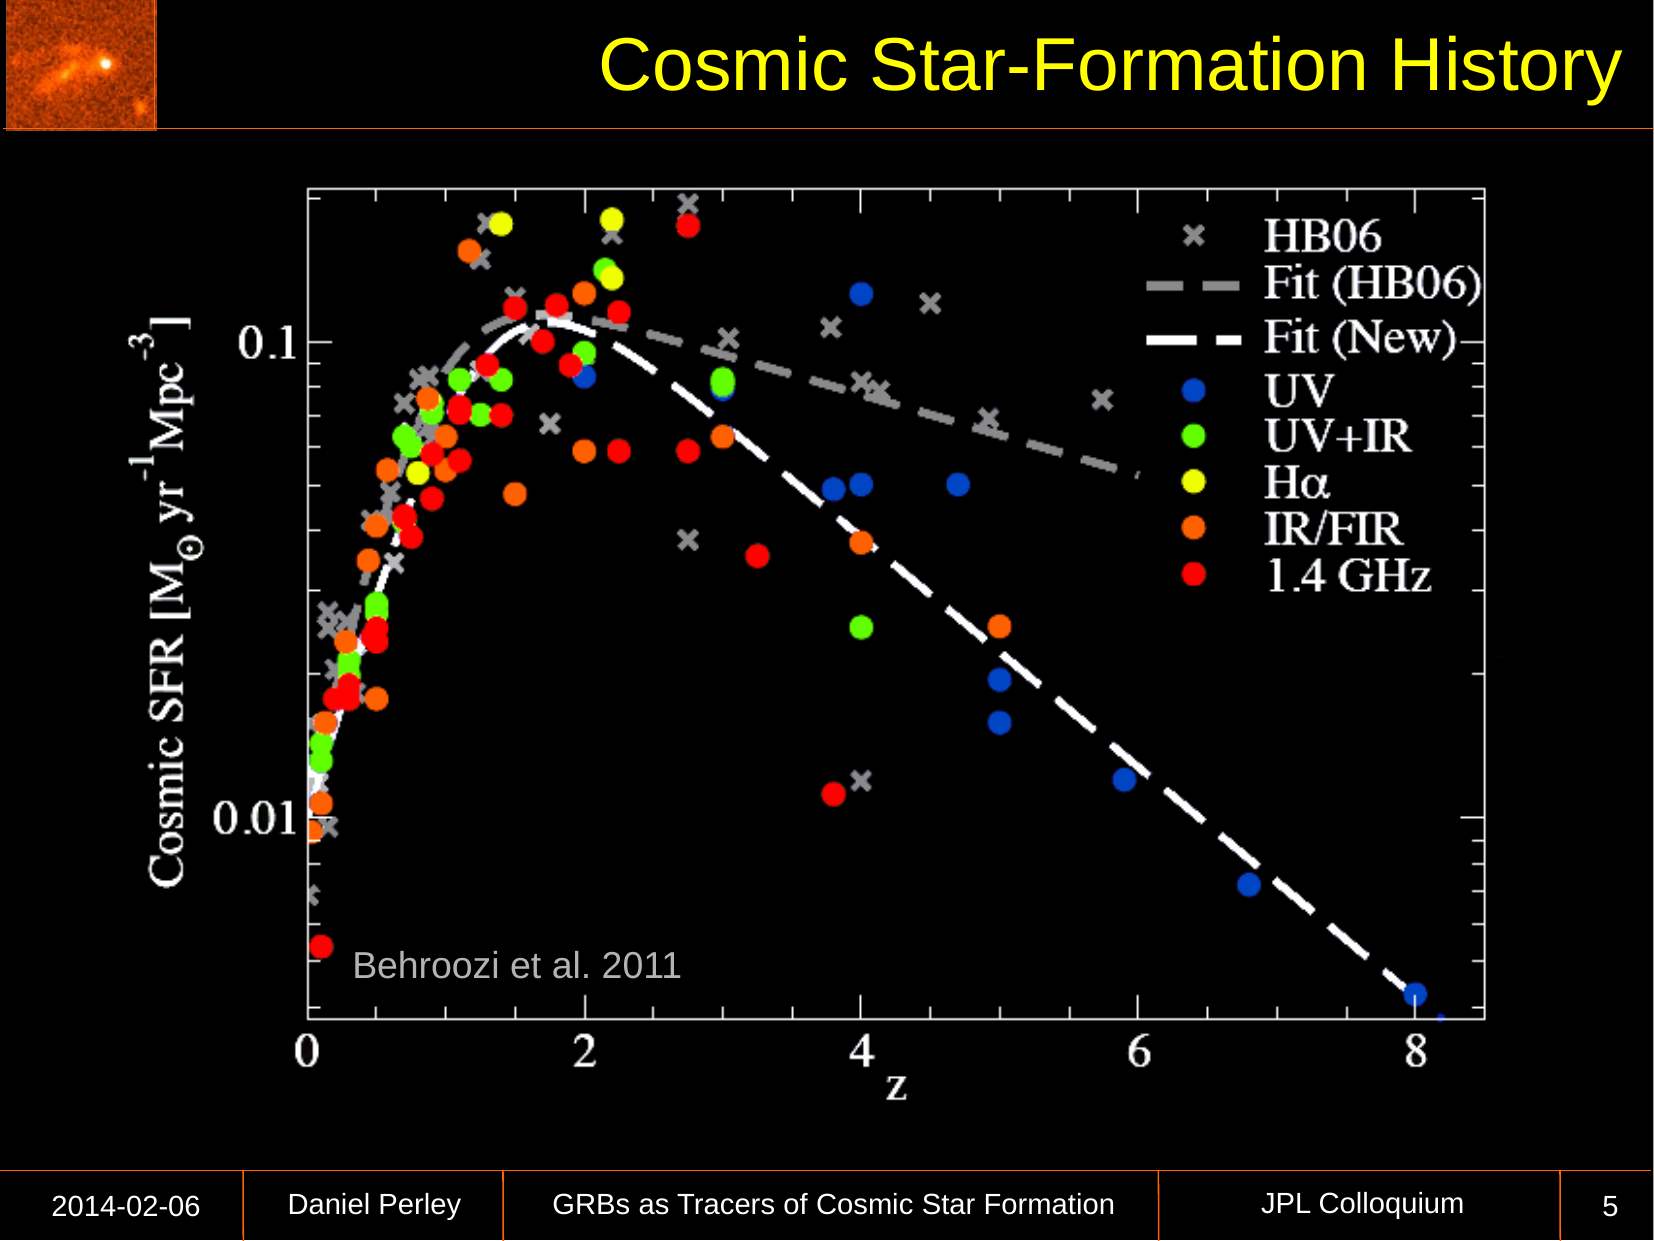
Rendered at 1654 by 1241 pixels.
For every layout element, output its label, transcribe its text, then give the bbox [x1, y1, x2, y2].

title Cosmic Star-Formation History [337, 21, 1624, 108]
text_box Behroozi et al. 2011 [337, 937, 751, 1051]
picture [100, 167, 1521, 1106]
picture [7, 0, 154, 128]
